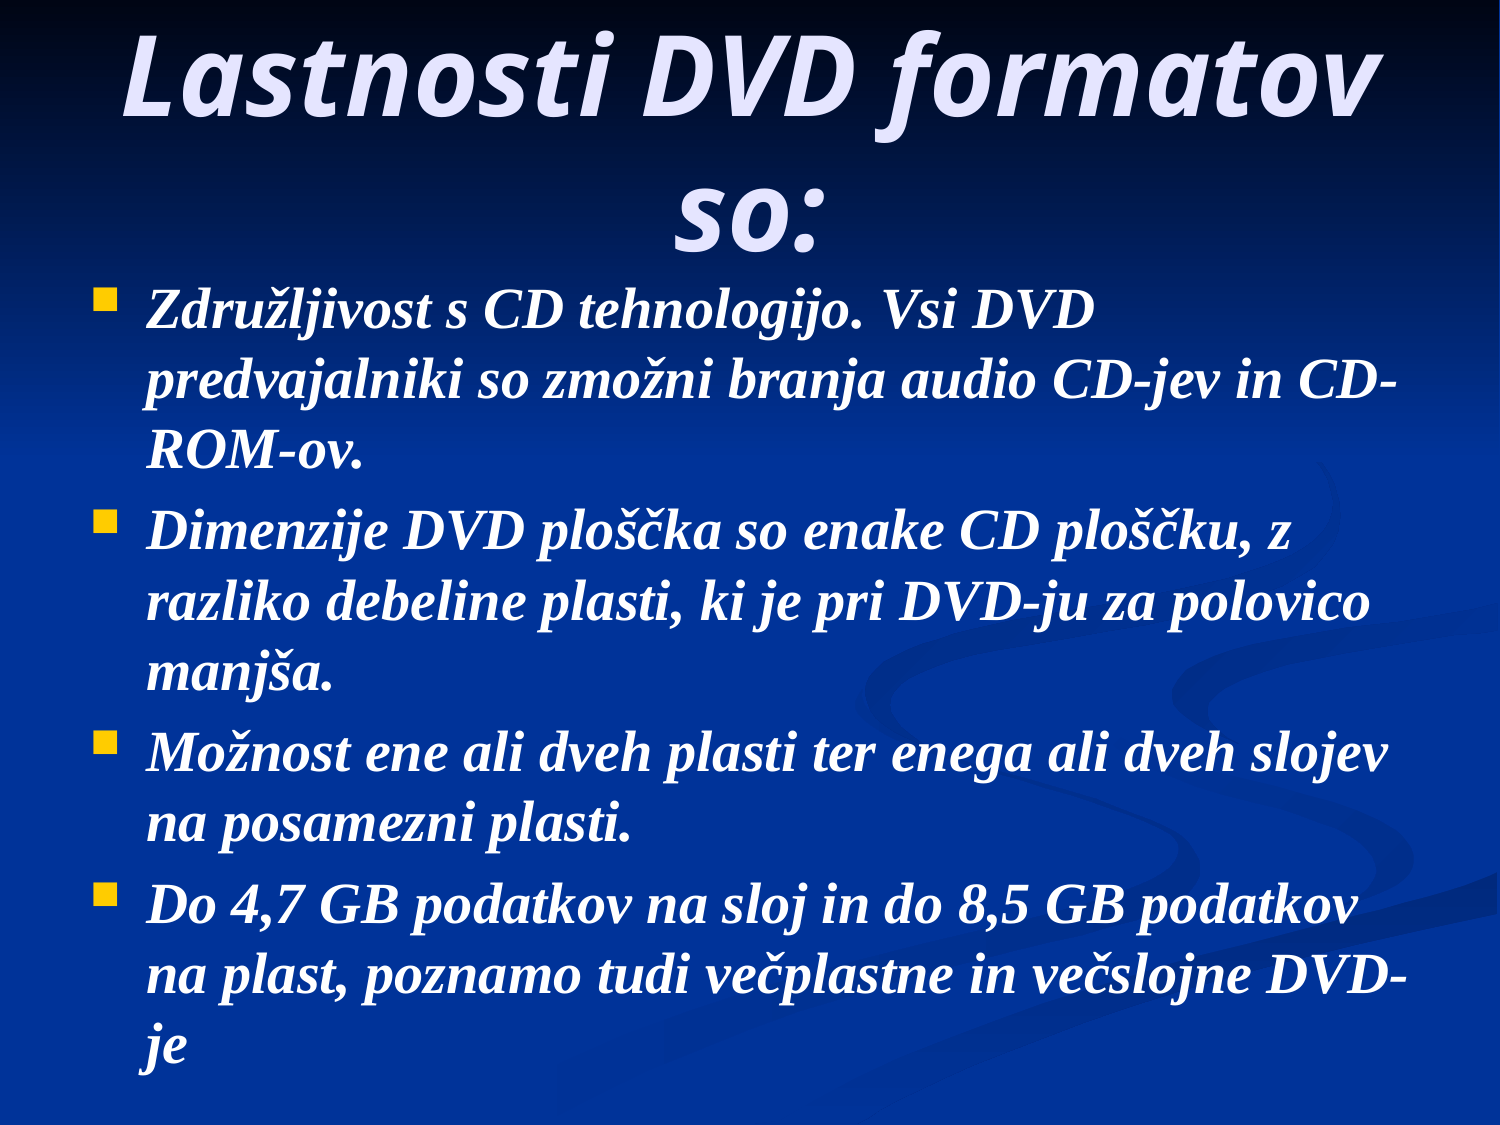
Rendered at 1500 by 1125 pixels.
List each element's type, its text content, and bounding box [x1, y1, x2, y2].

title Lastnosti DVD formatov so: [75, 45, 1425, 233]
list Združljivost s CD tehnologijo. Vsi DVD predvajalniki so zmožni branja audio CD-jev in CD-ROM-ov. Dimenzije DVD ploščka so enake CD ploščku, z razliko debeline plasti, ki je pri DVD-ju za polovico manjša. Možnost ene ali dveh plasti ter enega ali dveh slojev na posamezni plasti. Do 4,7 GB podatkov na sloj in do 8,5 GB podatkov na plast, poznamo tudi večplastne in večslojne DVD-je [75, 262, 1425, 1005]
